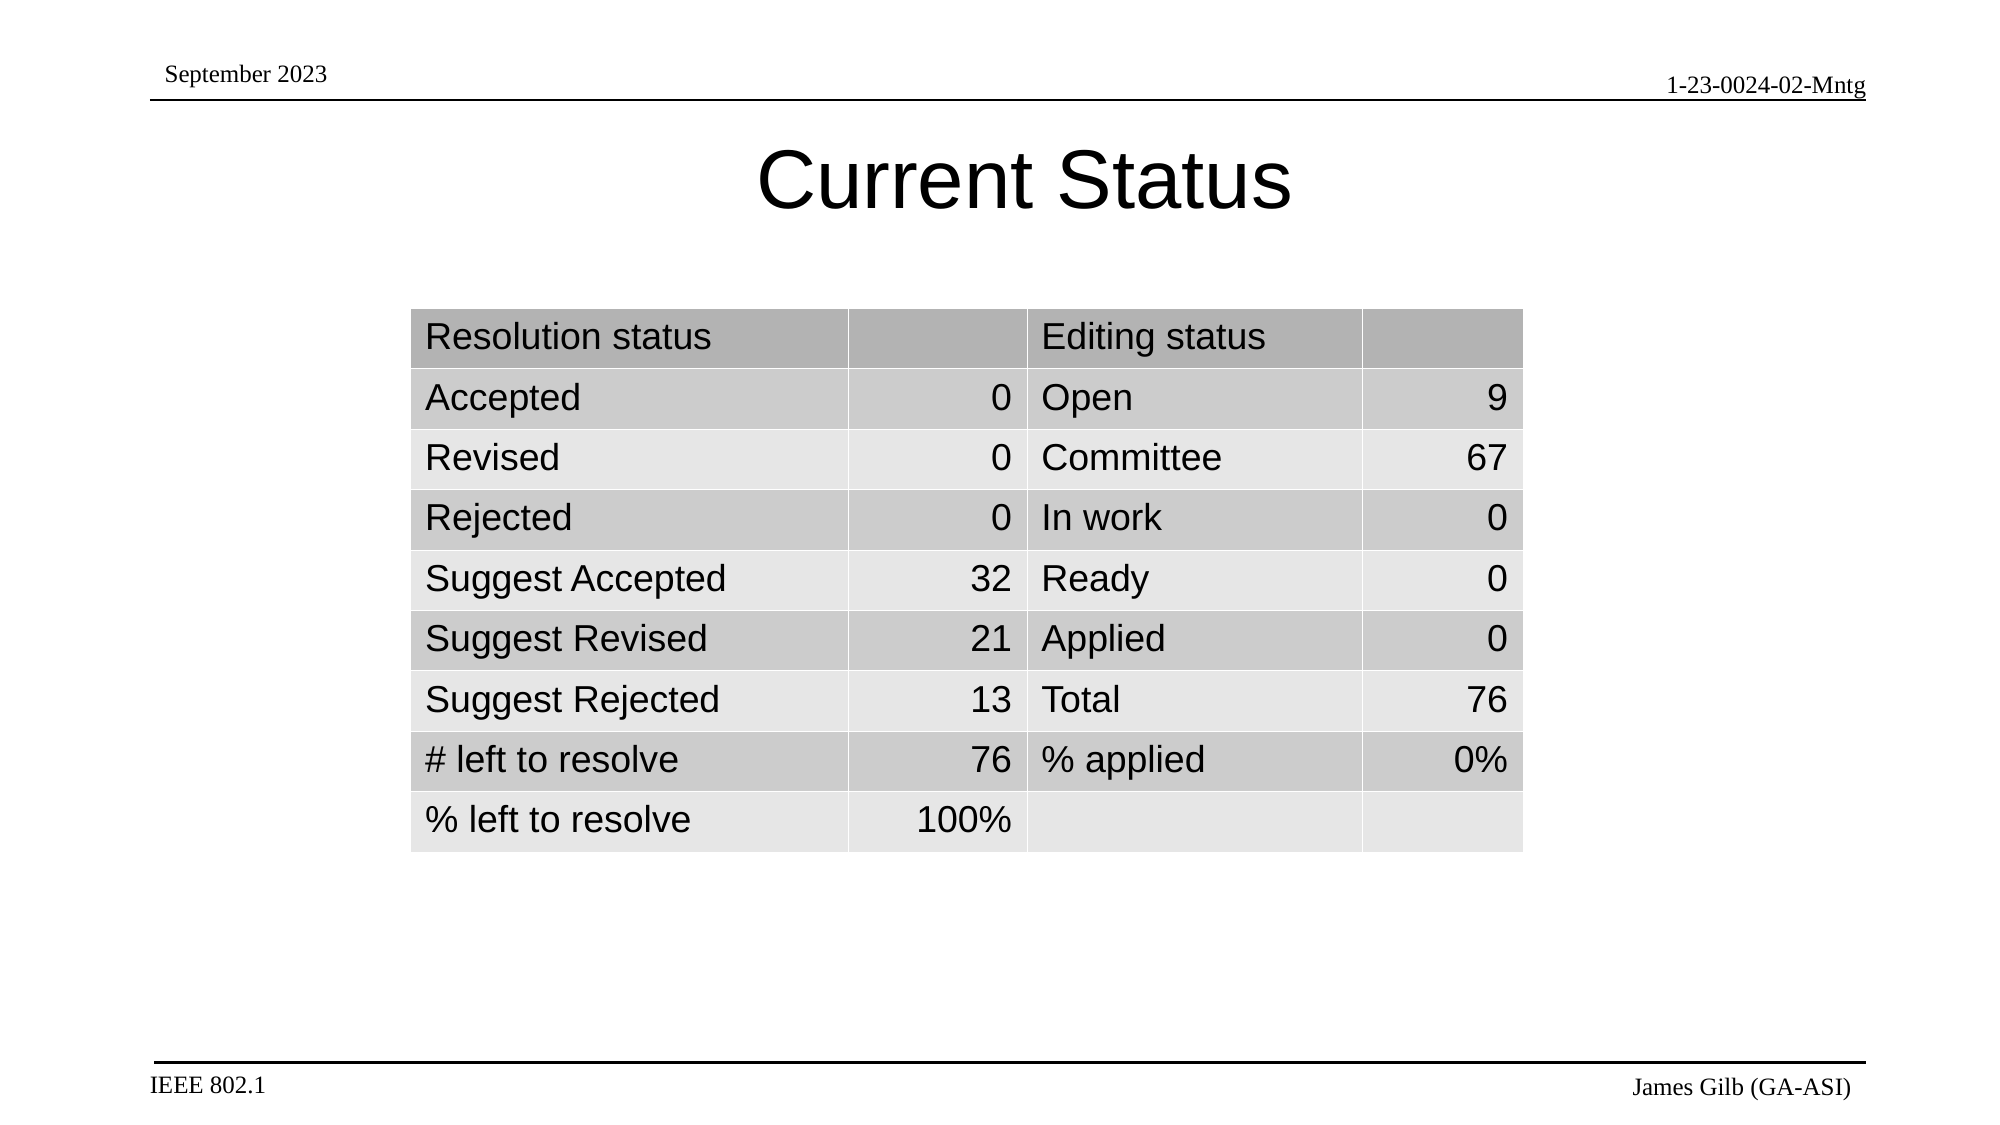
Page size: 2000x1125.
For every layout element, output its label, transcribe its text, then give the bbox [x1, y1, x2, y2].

table_cell Committee [1028, 430, 1362, 489]
table_cell 21 [849, 611, 1027, 670]
table_cell % applied [1028, 732, 1362, 791]
table_cell 0% [1363, 732, 1523, 791]
table_cell 0 [849, 490, 1027, 550]
table_cell 0 [849, 369, 1027, 429]
table_cell 9 [1363, 369, 1523, 429]
table_cell [1363, 792, 1523, 852]
table_cell Open [1028, 369, 1362, 429]
table_cell 76 [849, 732, 1027, 791]
table_header [1363, 309, 1523, 368]
table_cell Rejected [411, 490, 848, 550]
table_cell # left to resolve [411, 732, 848, 791]
table_cell 0 [849, 430, 1027, 489]
table_cell 76 [1363, 671, 1523, 731]
table_cell In work [1028, 490, 1362, 550]
table_cell Applied [1028, 611, 1362, 670]
table_cell 32 [849, 551, 1027, 610]
table_cell Total [1028, 671, 1362, 731]
table_cell Suggest Accepted [411, 551, 848, 610]
table_cell 13 [849, 671, 1027, 731]
table_cell 0 [1363, 490, 1523, 550]
table_cell % left to resolve [411, 792, 848, 852]
table_cell Suggest Rejected [411, 671, 848, 731]
table_cell Revised [411, 430, 848, 489]
table_header [849, 309, 1027, 368]
table_cell 0 [1363, 611, 1523, 670]
table_cell Ready [1028, 551, 1362, 610]
table_header Editing status [1028, 309, 1362, 368]
table_cell 100% [849, 792, 1027, 852]
title Current Status [149, 112, 1900, 238]
table_cell Accepted [411, 369, 848, 429]
table_cell [1028, 792, 1362, 852]
table_cell 0 [1363, 551, 1523, 610]
table_cell 67 [1363, 430, 1523, 489]
table_header Resolution status [411, 309, 848, 368]
table_cell Suggest Revised [411, 611, 848, 670]
